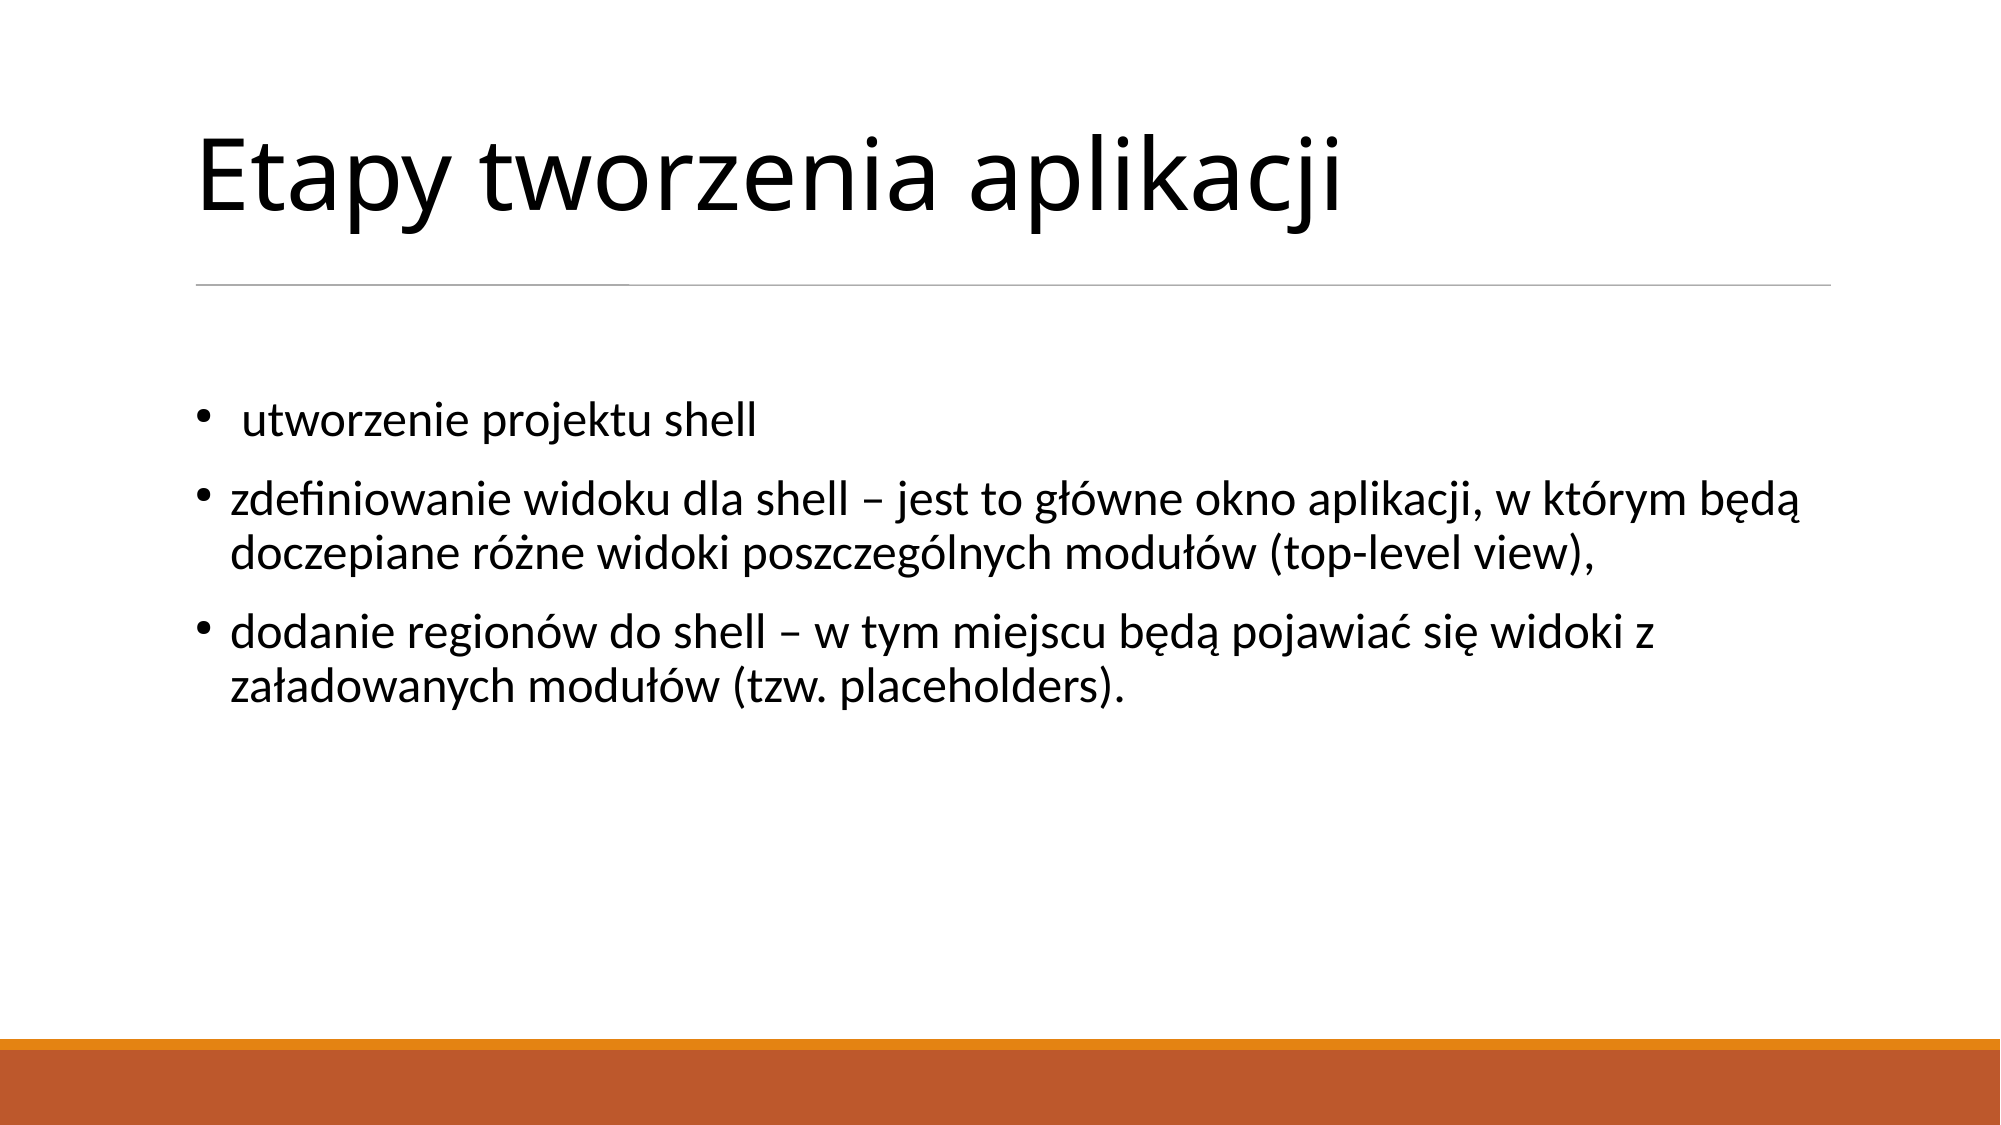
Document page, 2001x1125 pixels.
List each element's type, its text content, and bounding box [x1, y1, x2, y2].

title Etapy tworzenia aplikacji [180, 121, 1830, 258]
list utworzenie projektu shell zdefiniowanie widoku dla shell – jest to główne okno aplikacji, w którym będą doczepiane różne widoki poszczególnych modułów (top-level view), dodanie regionów do shell – w tym miejscu będą pojawiać się widoki z załadowanych modułów (tzw. placeholders). [180, 385, 1830, 963]
